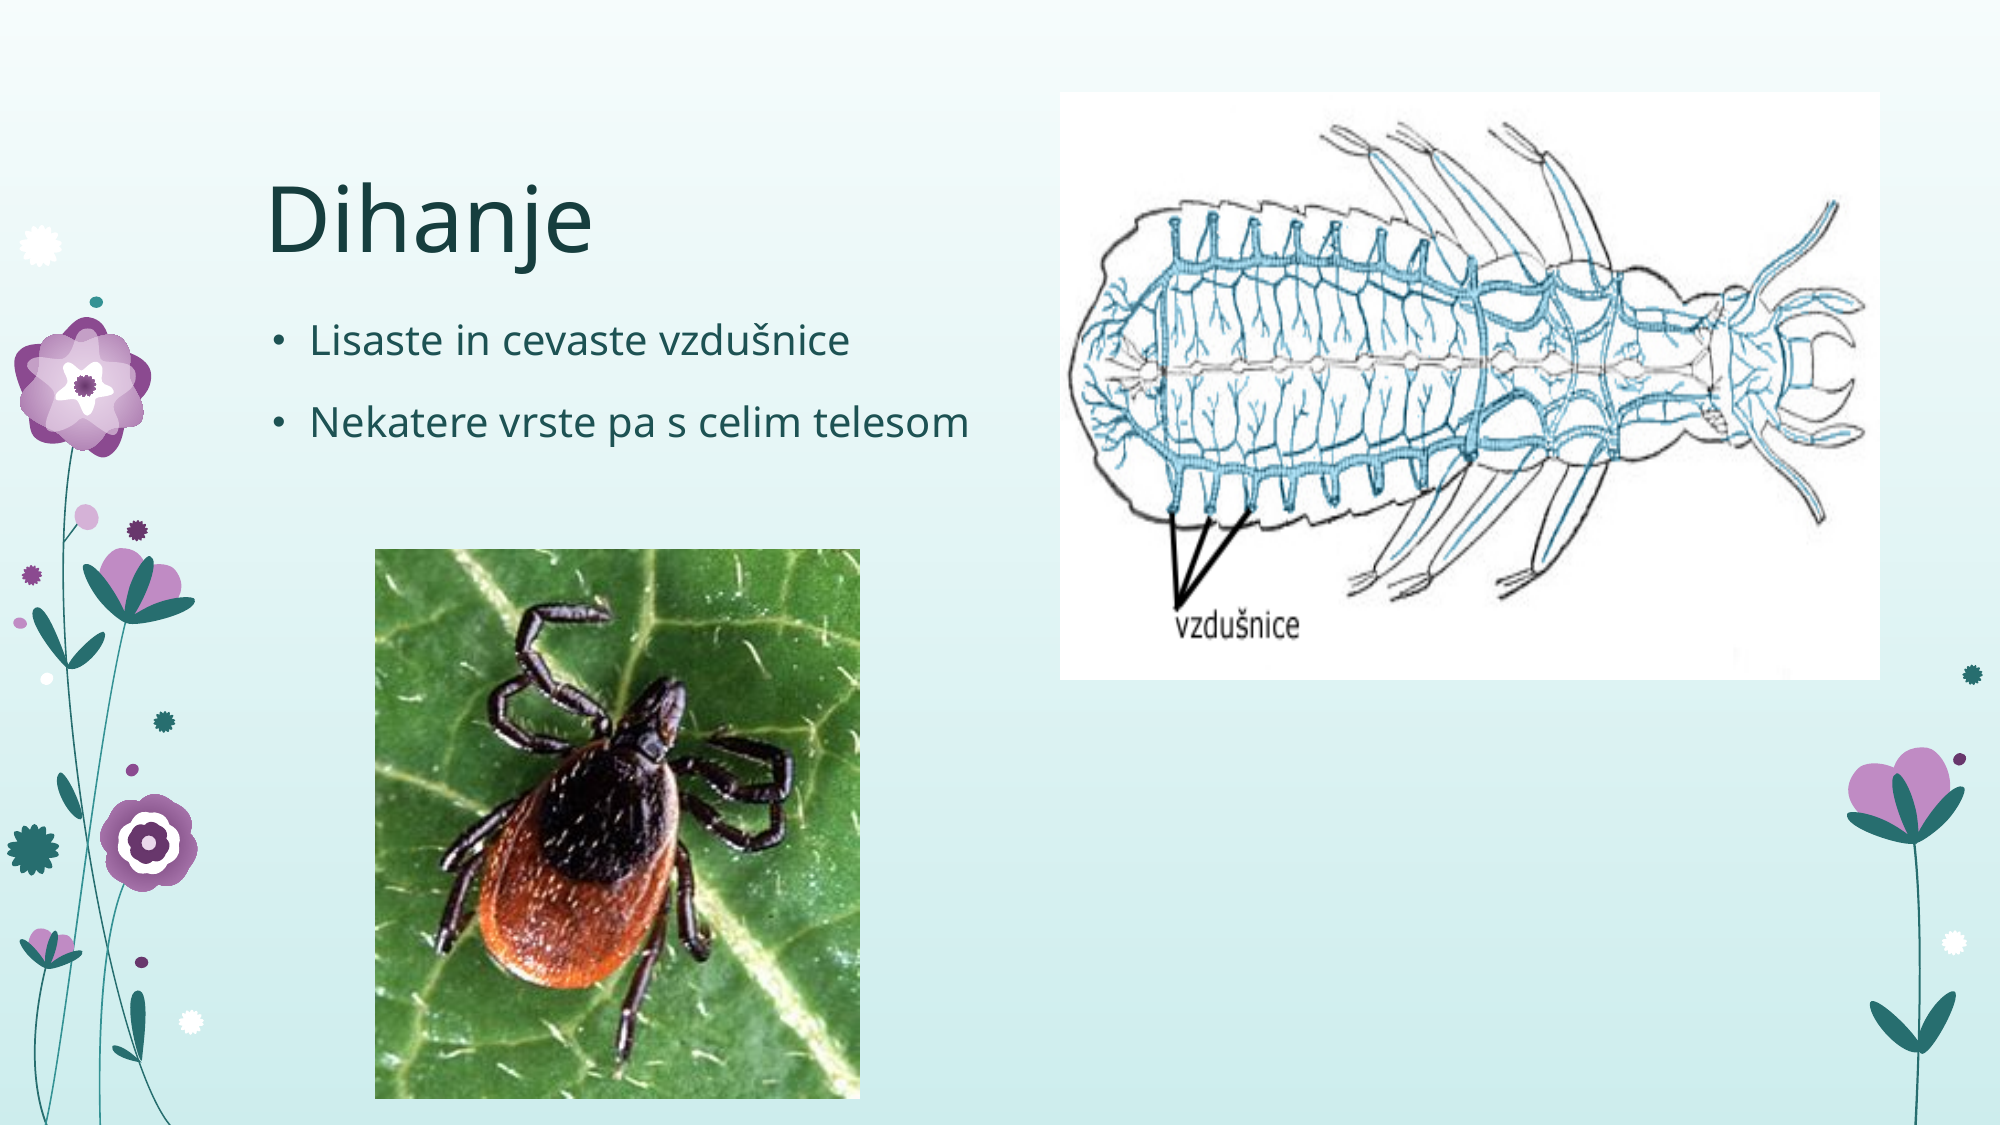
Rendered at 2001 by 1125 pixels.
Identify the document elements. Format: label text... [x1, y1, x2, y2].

picture [375, 549, 860, 1099]
title Dihanje [249, 92, 1060, 281]
picture [1060, 92, 1880, 680]
list Lisaste in cevaste vzdušnice Nekatere vrste pa s celim telesom [249, 311, 1750, 987]
